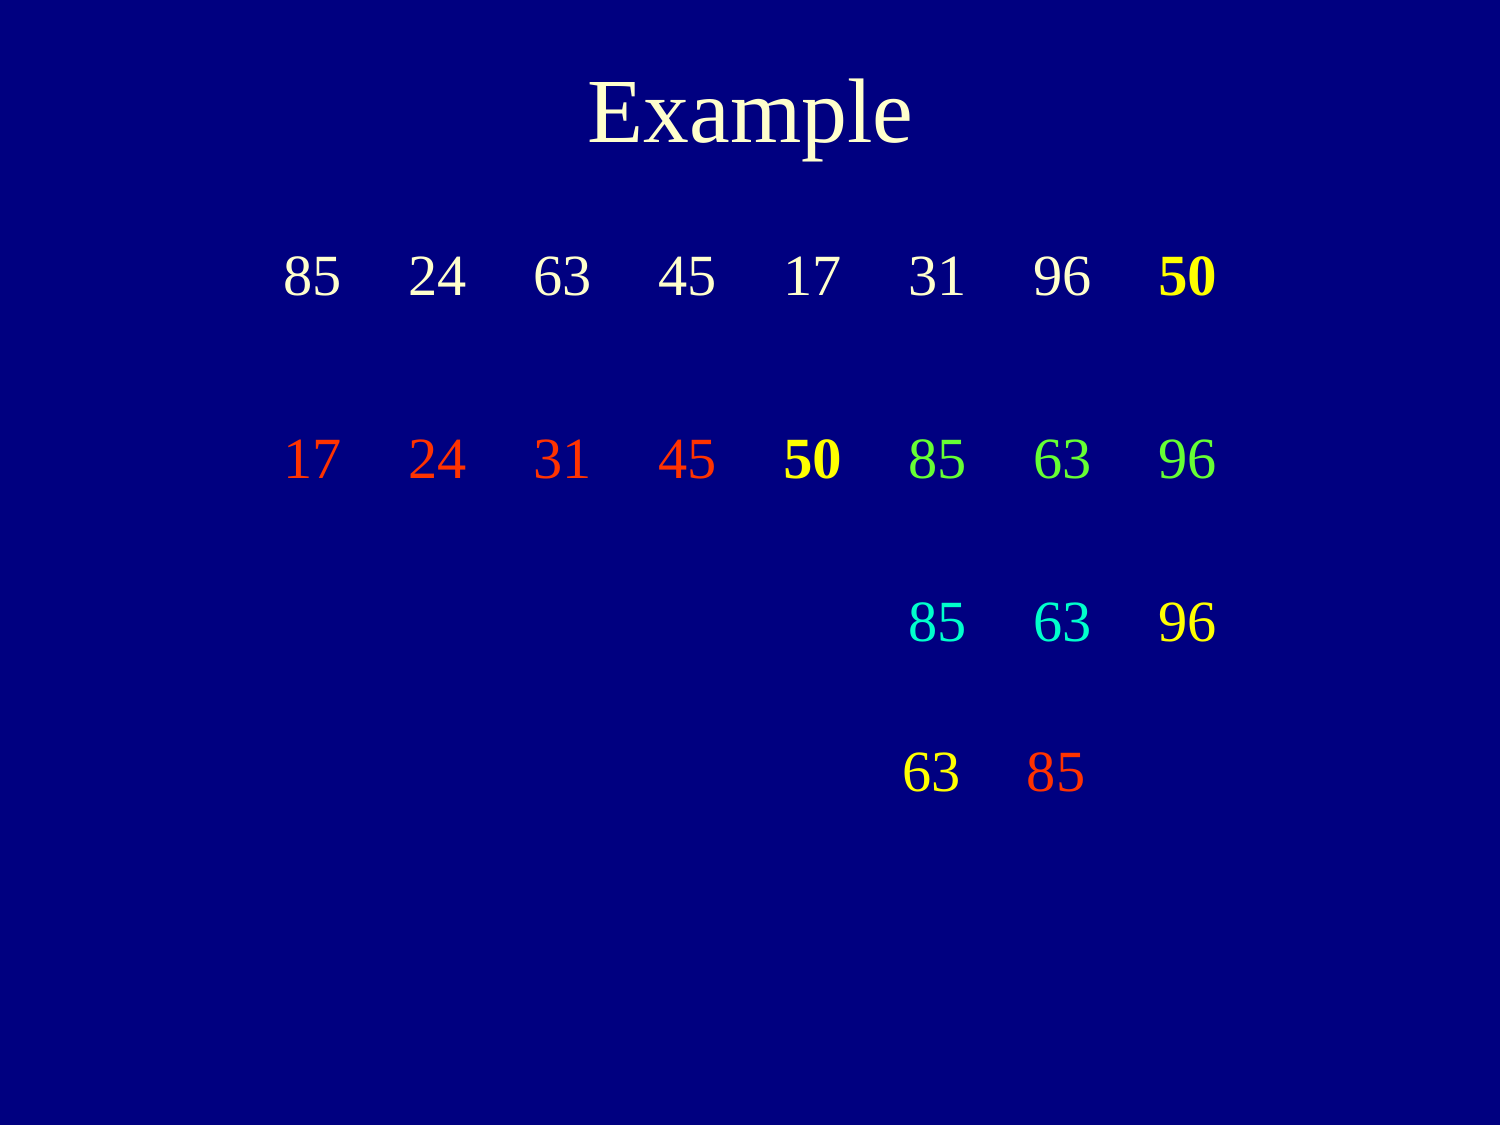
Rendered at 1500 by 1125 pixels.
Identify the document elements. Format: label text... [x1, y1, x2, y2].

table_header 24 [375, 413, 500, 512]
table_header 50 [750, 413, 875, 512]
table_header 85 [875, 575, 1000, 675]
table_header 45 [625, 413, 750, 512]
table_header 85 [875, 413, 1000, 512]
table_header 17 [250, 413, 375, 512]
table_header 96 [1125, 413, 1250, 512]
table_header 17 [750, 229, 875, 325]
table_header 31 [875, 229, 1000, 325]
table_header 50 [1125, 229, 1250, 325]
table_header 63 [875, 725, 987, 825]
table_header 31 [500, 413, 625, 512]
table_header 85 [987, 725, 1125, 825]
table_header 63 [1000, 413, 1125, 512]
table_header 45 [625, 229, 750, 325]
table_header 24 [375, 229, 500, 325]
title Example [22, 43, 1480, 169]
table_header 96 [1000, 229, 1125, 325]
table_header 63 [500, 229, 625, 325]
table_header 63 [1000, 575, 1125, 675]
table_header 96 [1125, 575, 1250, 675]
table_header 85 [250, 229, 375, 325]
